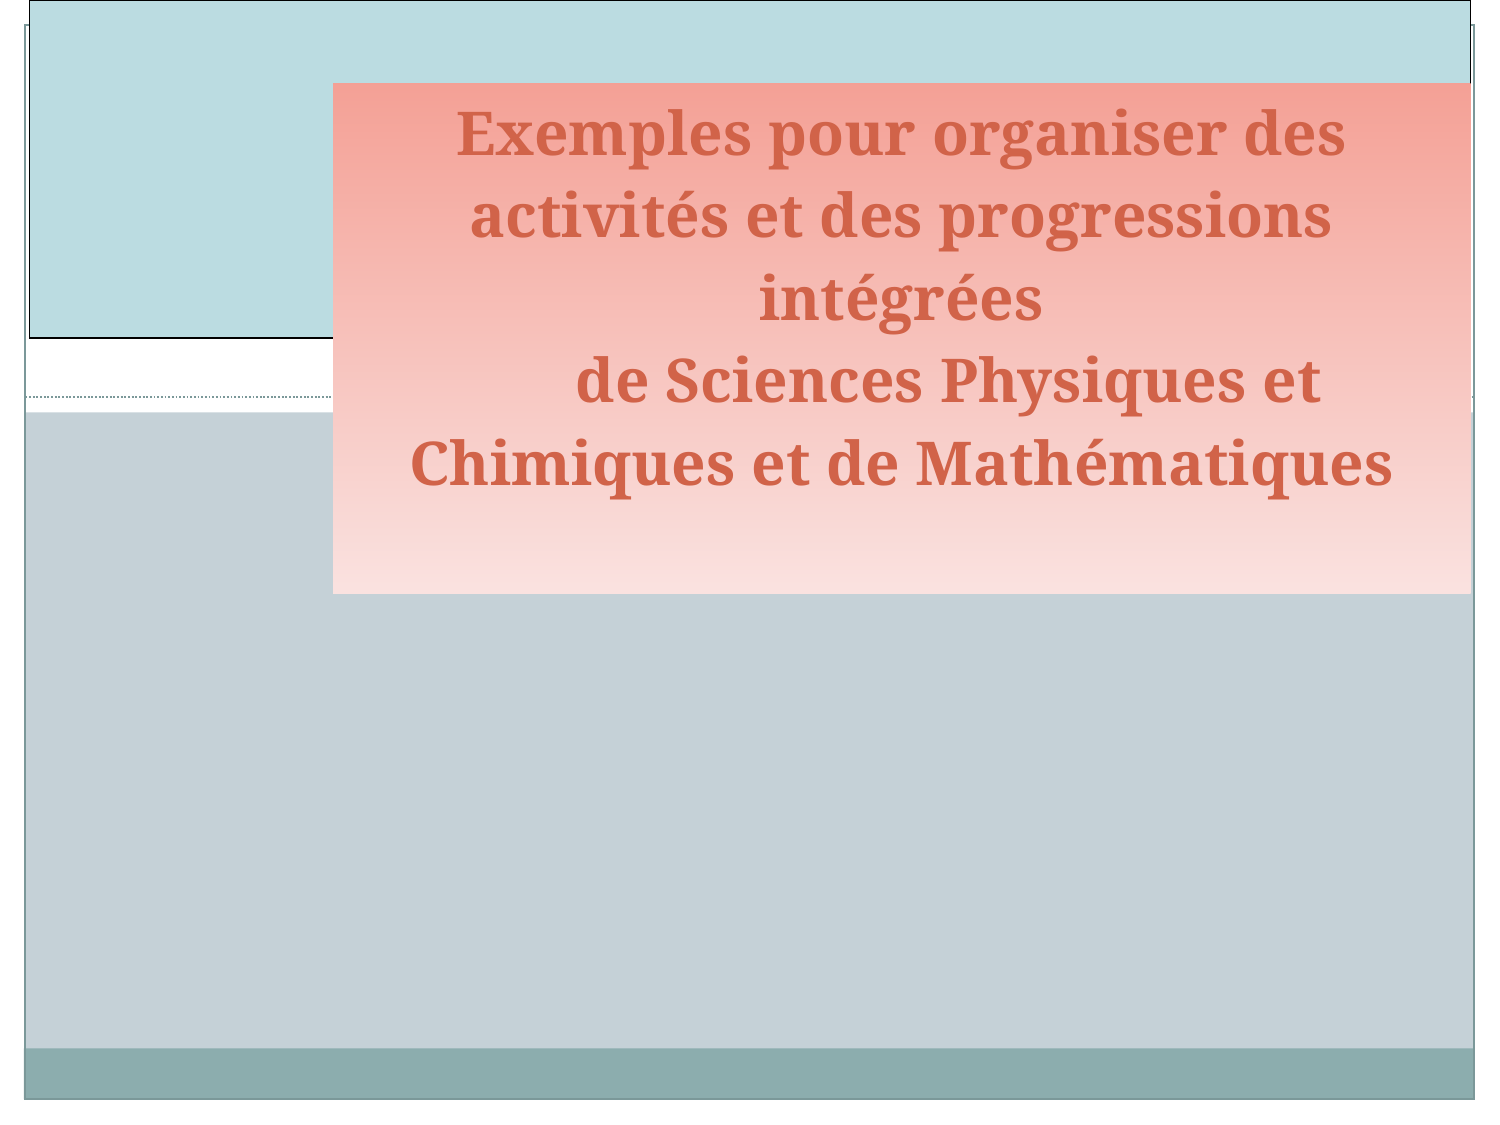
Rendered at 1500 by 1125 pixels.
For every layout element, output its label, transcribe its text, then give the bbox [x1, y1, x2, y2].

title Exemples pour organiser des activités et des progressions intégrées de Sciences Physiques et Chimiques et de Mathématiques [333, 91, 1471, 585]
text_box [29, 0, 1471, 339]
